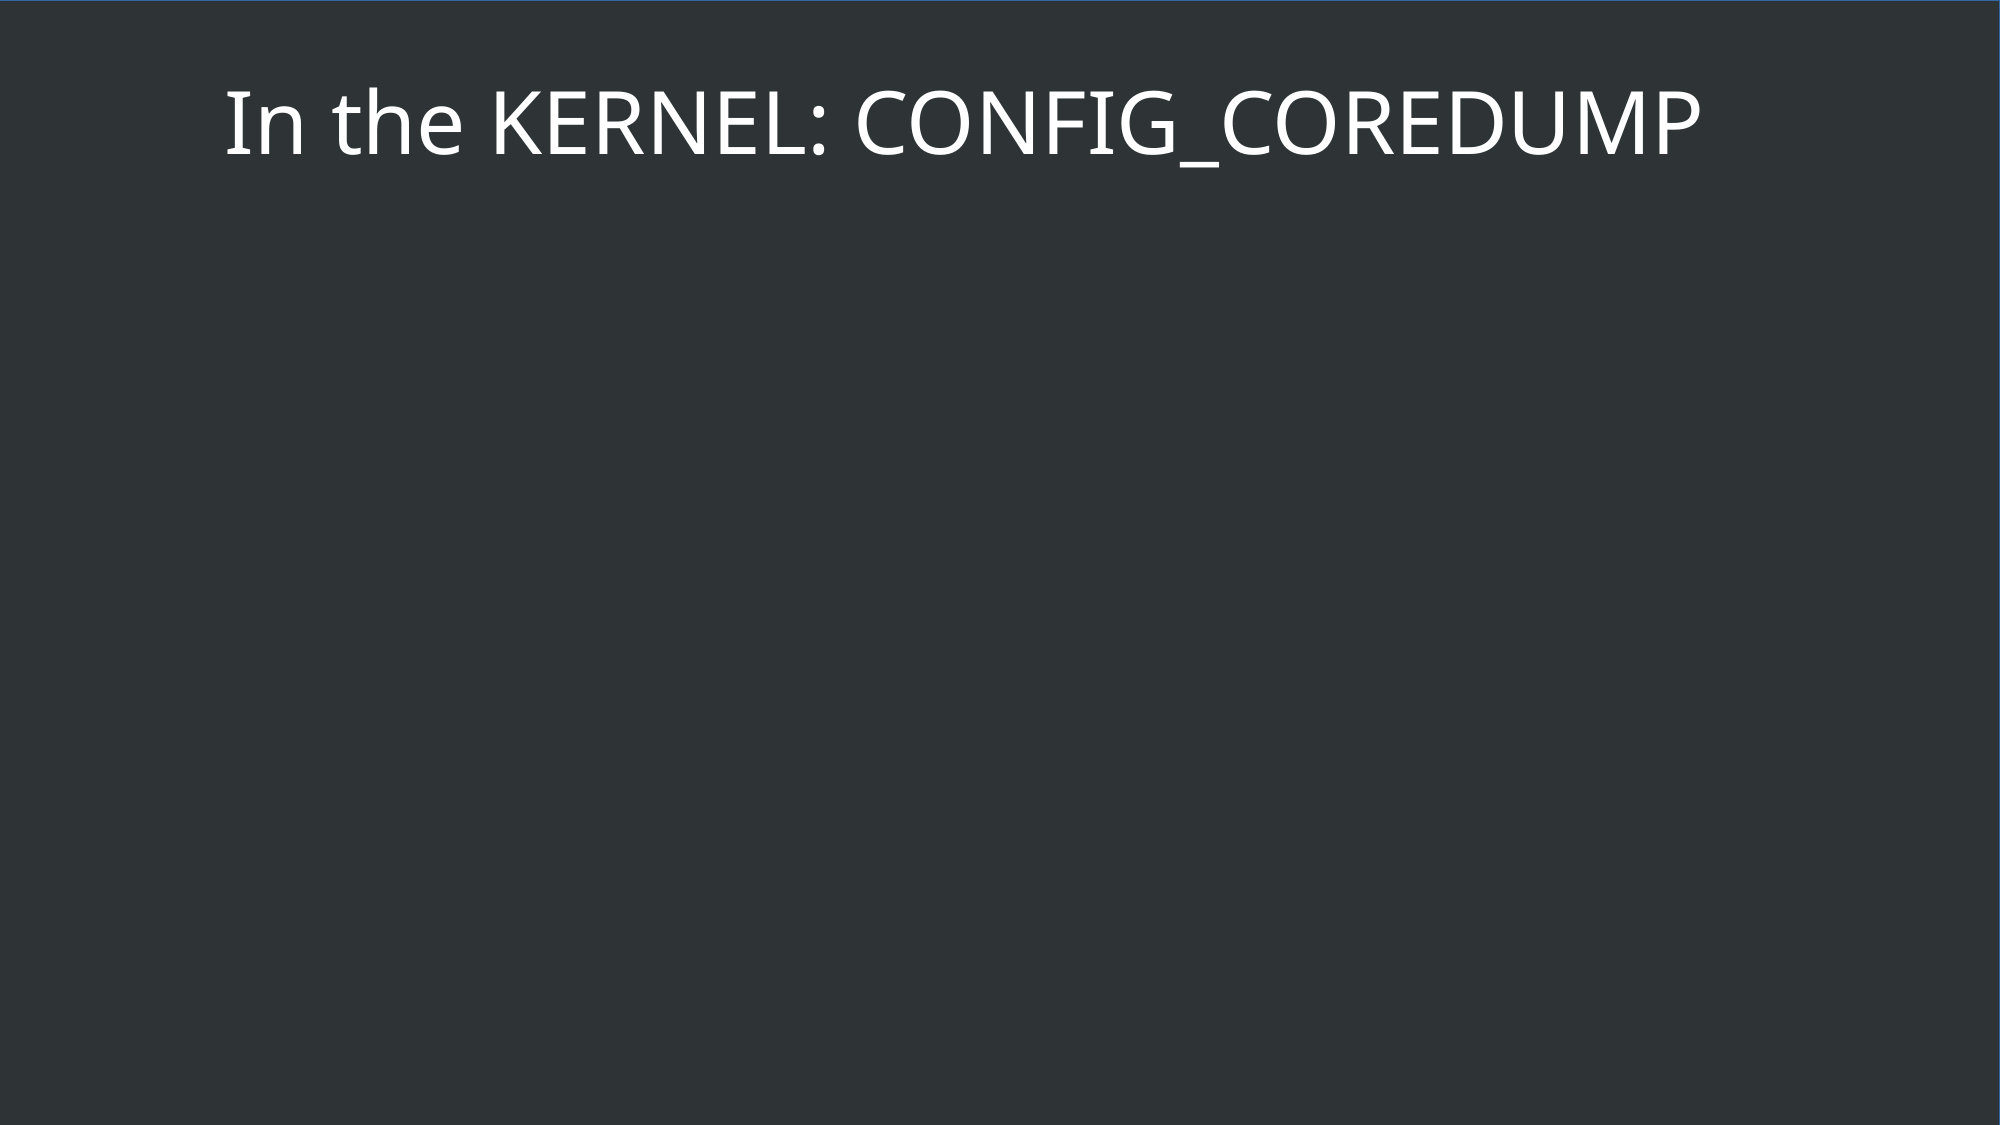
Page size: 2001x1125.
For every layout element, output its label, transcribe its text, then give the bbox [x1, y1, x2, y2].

title In the KERNEL: CONFIG_COREDUMP [94, 0, 1835, 358]
text_box [0, 0, 2000, 1125]
